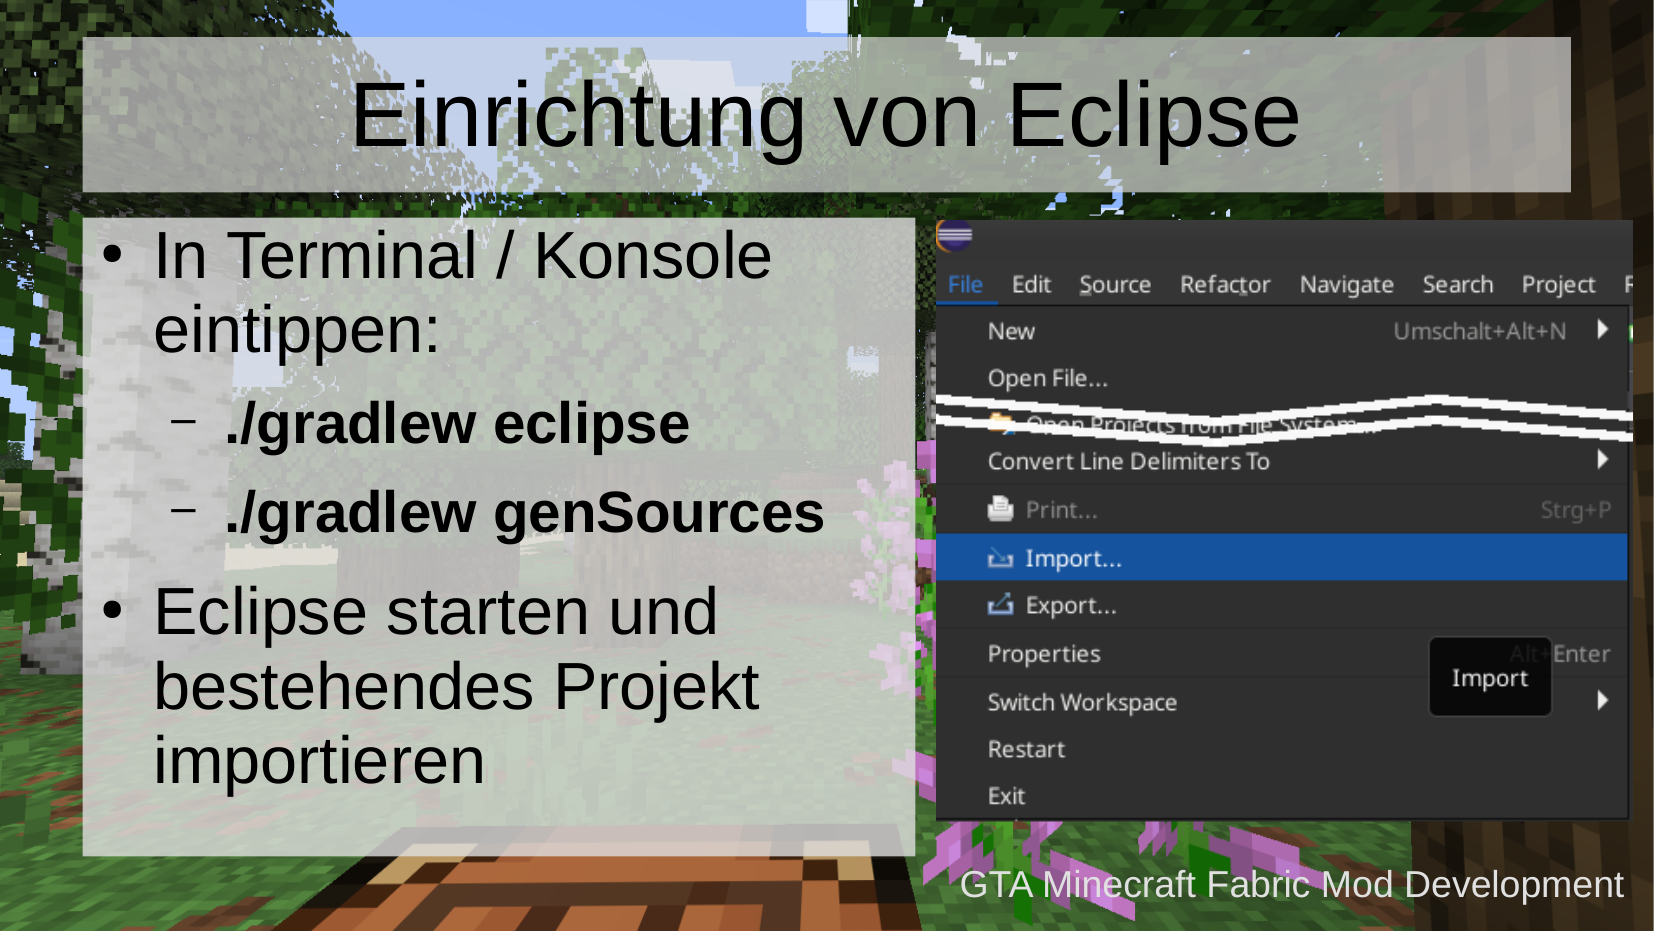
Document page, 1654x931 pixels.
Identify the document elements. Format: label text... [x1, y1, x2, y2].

title Einrichtung von Eclipse [82, 37, 1571, 193]
list In Terminal / Konsole eintippen: ./gradlew eclipse ./gradlew genSources Eclipse starten und bestehendes Projekt importieren [82, 217, 916, 857]
picture [0, 0, 1654, 931]
